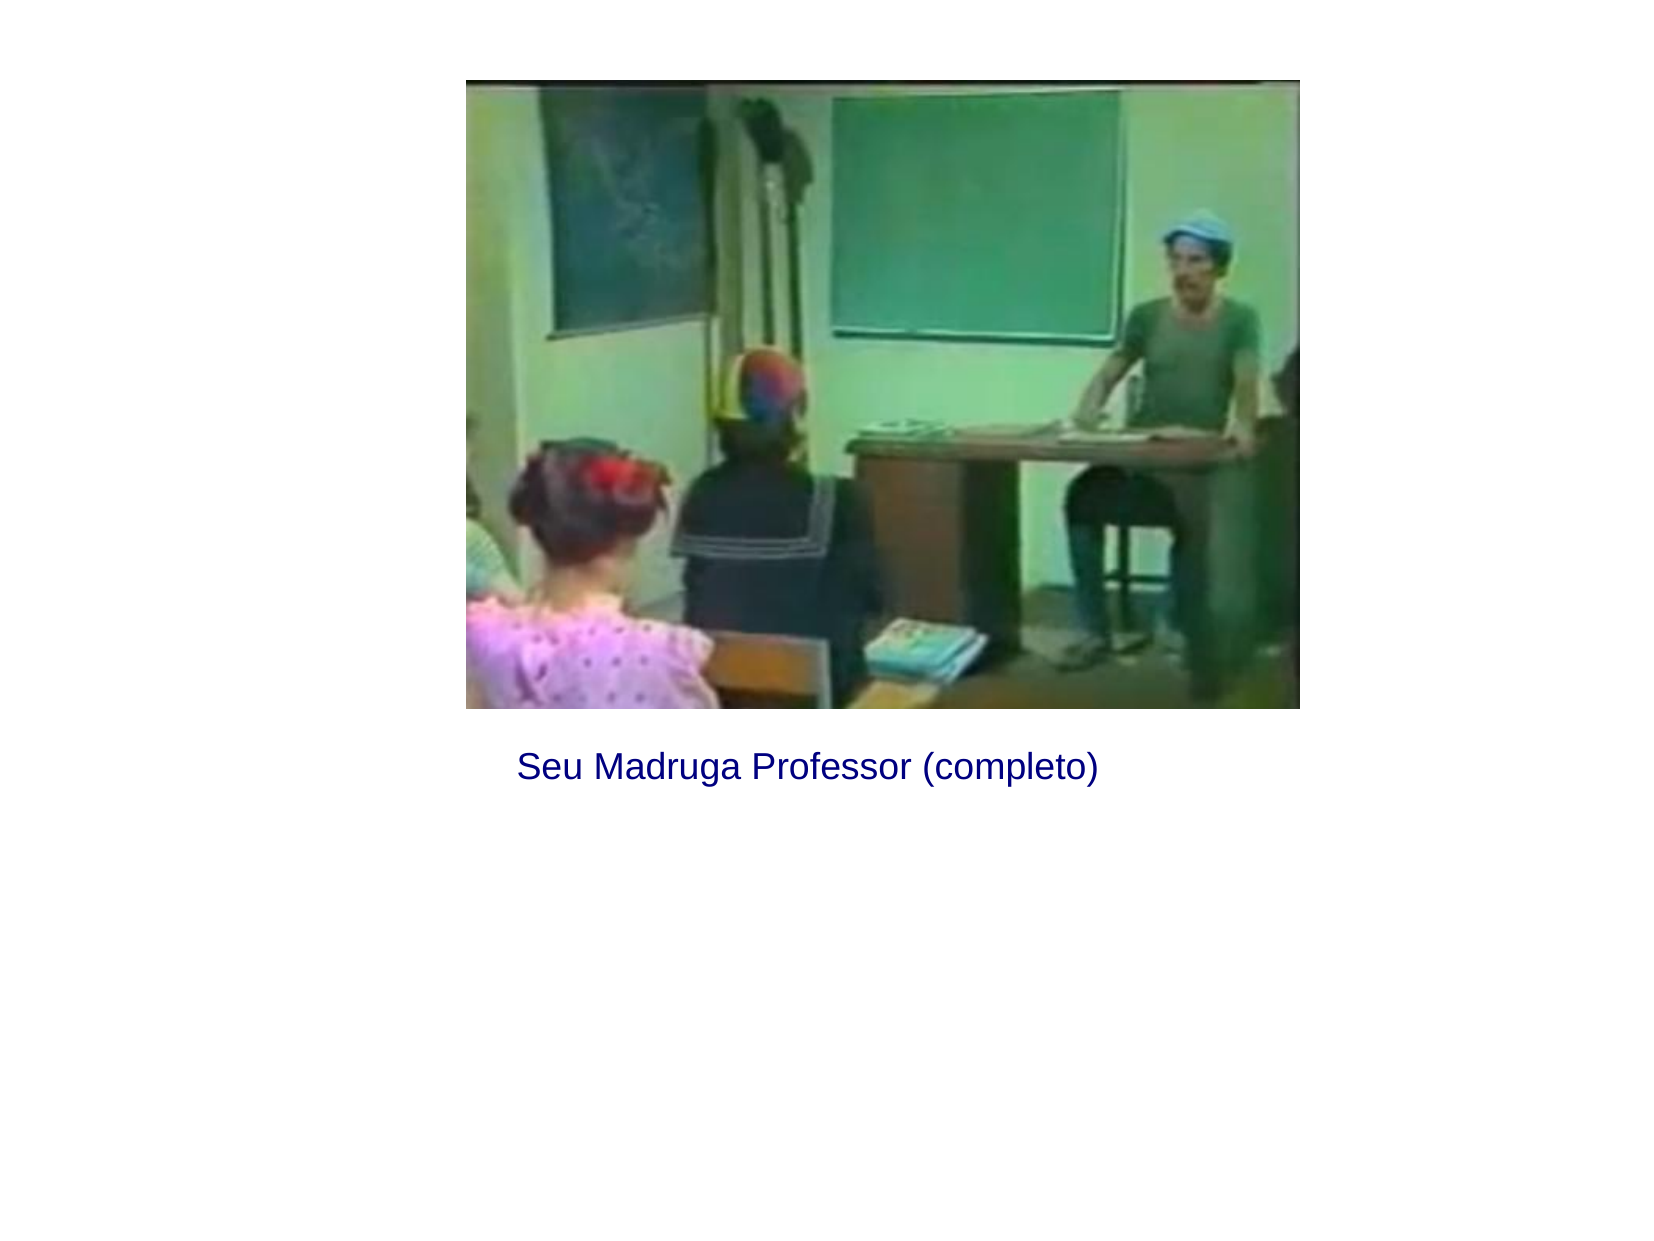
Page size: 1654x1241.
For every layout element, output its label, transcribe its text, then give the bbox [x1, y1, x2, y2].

text_box Seu Madruga Professor (completo) [501, 738, 1329, 796]
picture [466, 80, 1300, 709]
